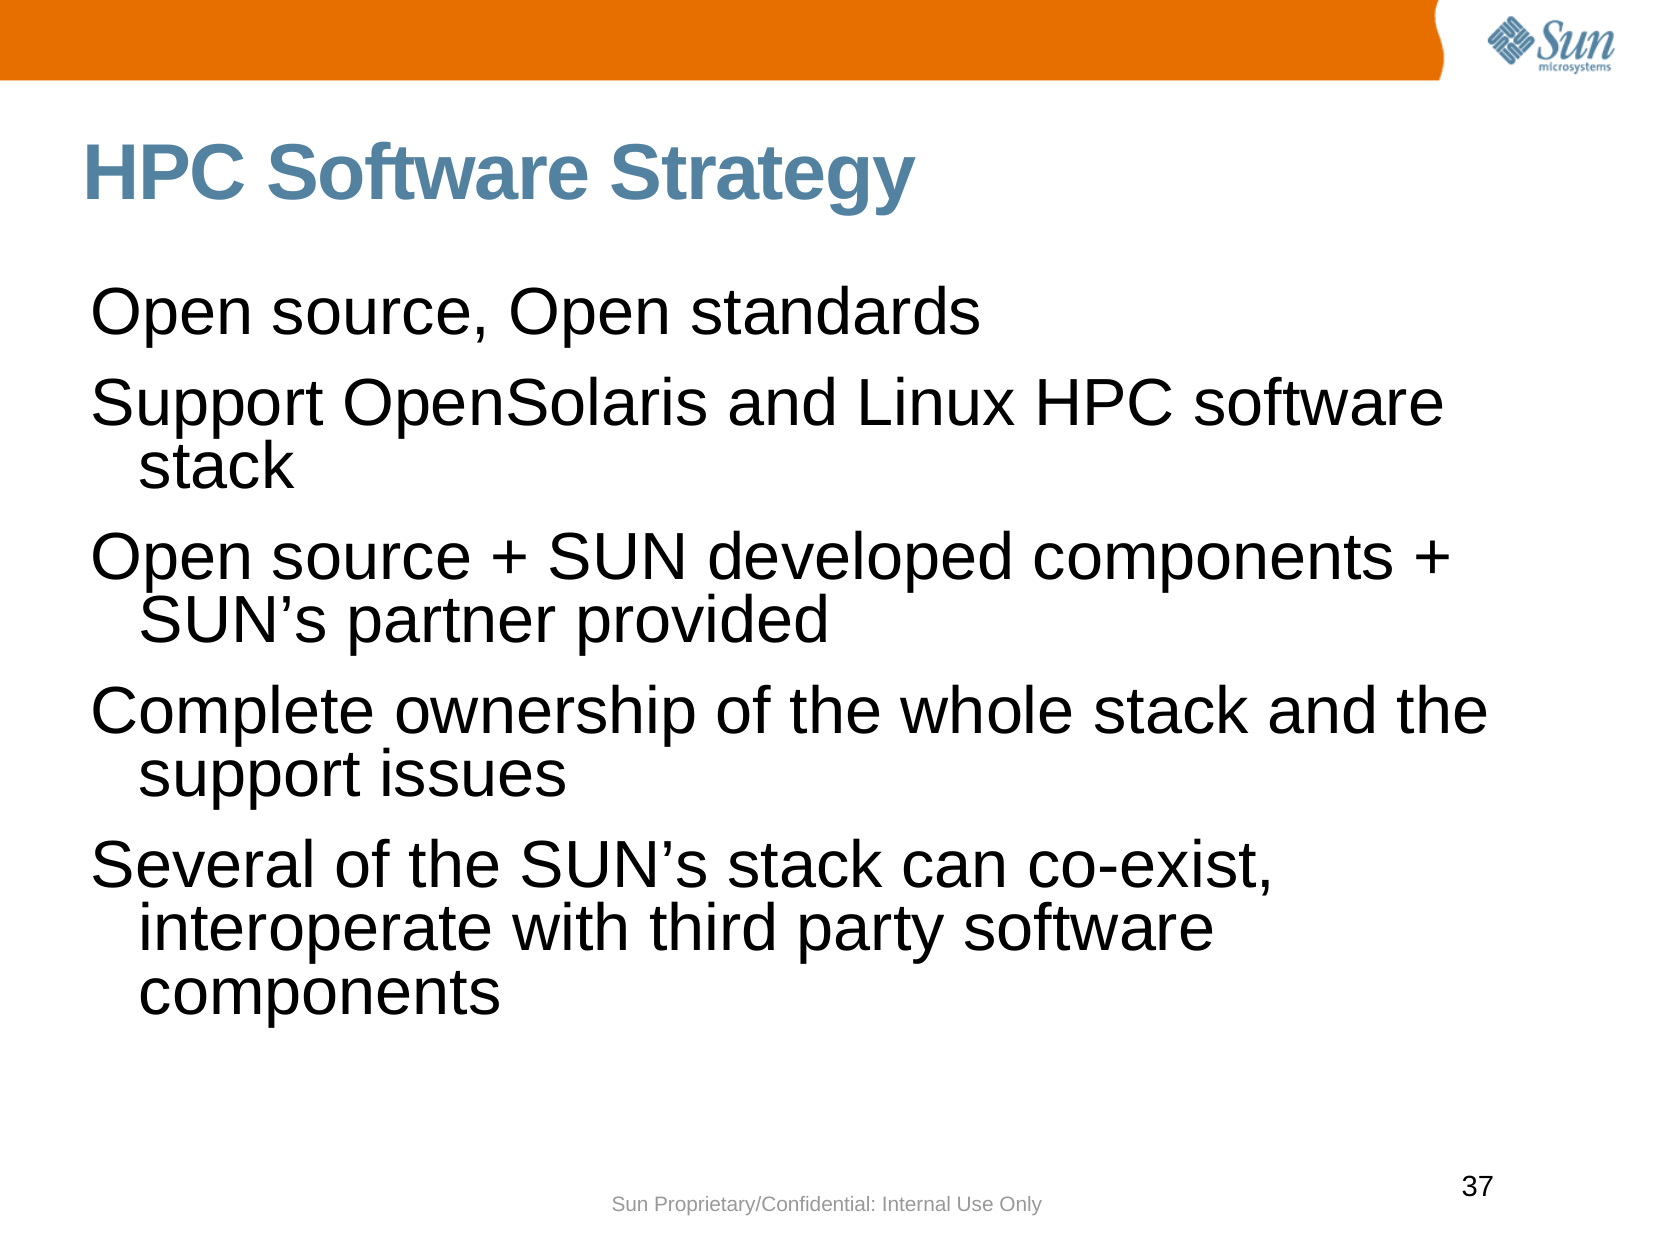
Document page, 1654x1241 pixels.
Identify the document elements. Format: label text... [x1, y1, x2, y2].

list Open source, Open standards Support OpenSolaris and Linux HPC software stack Open source + SUN developed components + SUN’s partner provided Complete ownership of the whole stack and the support issues Several of the SUN’s stack can co-exist, interoperate with third party software components [71, 283, 1545, 1121]
picture [0, 0, 1654, 83]
title HPC Software Strategy [82, 135, 1585, 251]
